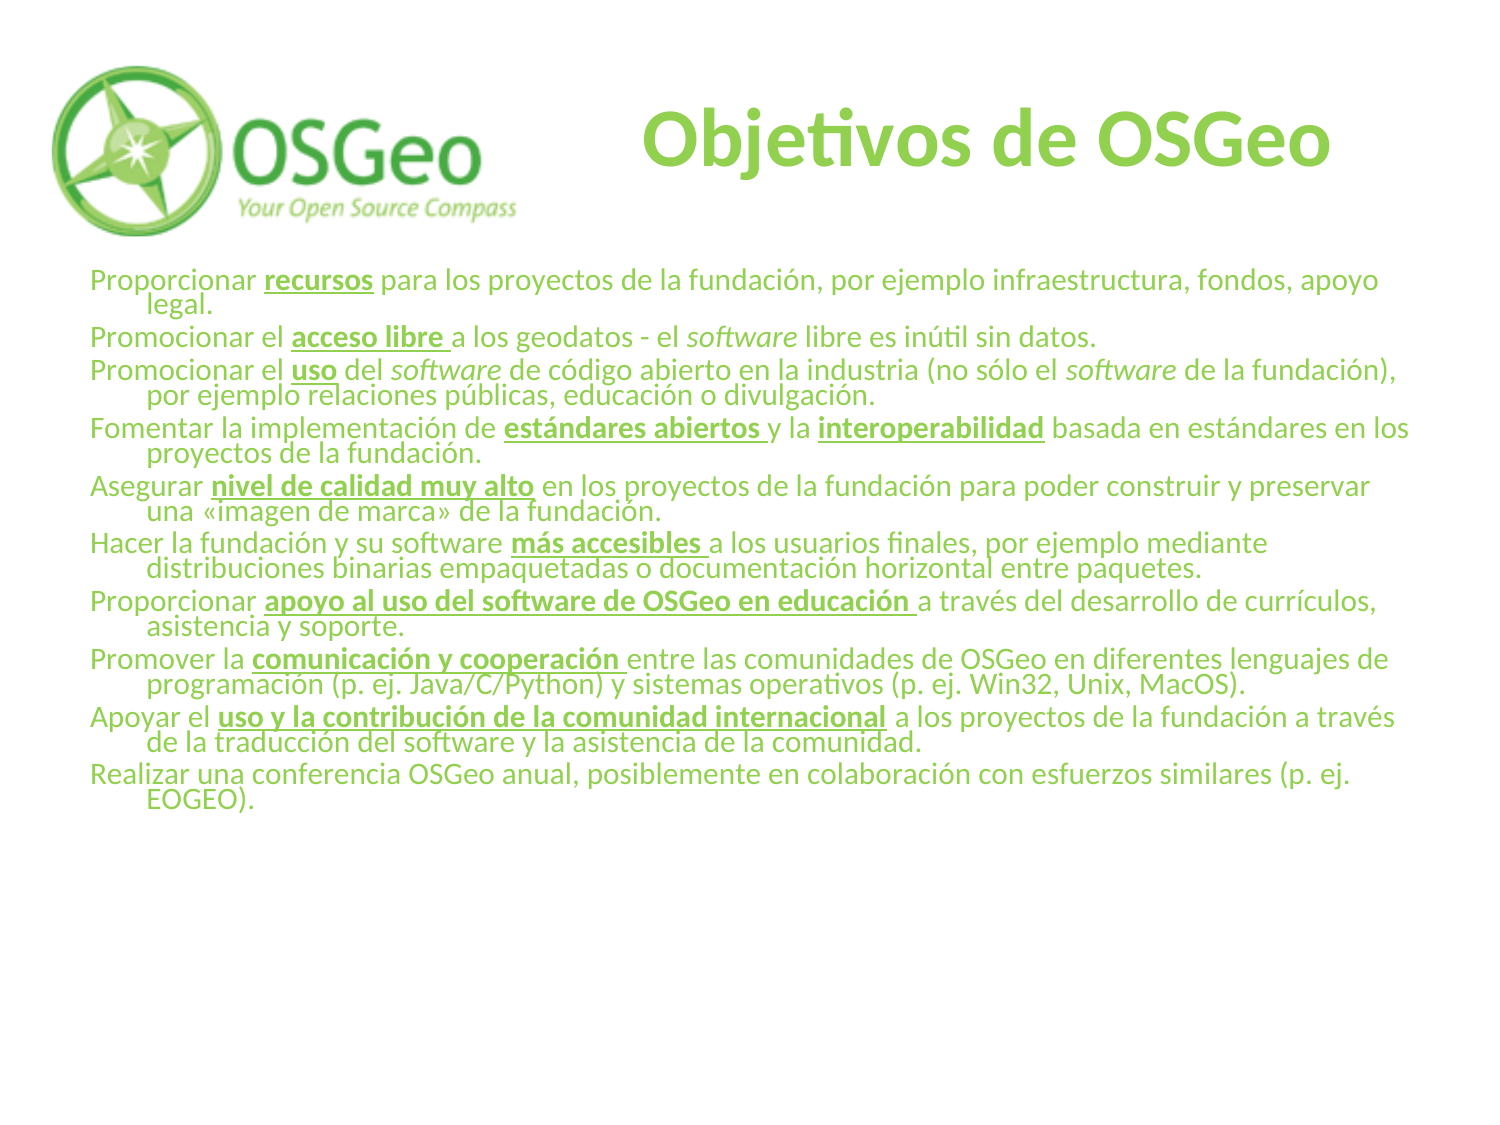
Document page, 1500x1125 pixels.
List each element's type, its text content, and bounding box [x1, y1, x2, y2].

list Proporcionar recursos para los proyectos de la fundación, por ejemplo infraestructura, fondos, apoyo legal. Promocionar el acceso libre a los geodatos - el software libre es inútil sin datos. Promocionar el uso del software de código abierto en la industria (no sólo el software de la fundación), por ejemplo relaciones públicas, educación o divulgación. Fomentar la implementación de estándares abiertos y la interoperabilidad basada en estándares en los proyectos de la fundación. Asegurar nivel de calidad muy alto en los proyectos de la fundación para poder construir y preservar una «imagen de marca» de la fundación. Hacer la fundación y su software más accesibles a los usuarios finales, por ejemplo mediante distribuciones binarias empaquetadas o documentación horizontal entre paquetes. Proporcionar apoyo al uso del software de OSGeo en educación a través del desarrollo de currículos, asistencia y soporte. Promover la comunicación y cooperación entre las comunidades de OSGeo en diferentes lenguajes de programación (p. ej. Java/C/Python) y sistemas operativos (p. ej. Win32, Unix, MacOS). Apoyar el uso y la contribución de la comunidad internacional a los proyectos de la fundación a través de la traducción del software y la asistencia de la comunidad. Realizar una conferencia OSGeo anual, posiblemente en colaboración con esfuerzos similares (p. ej. EOGEO). [75, 262, 1426, 1006]
title Objetivos de OSGeo [609, 80, 1367, 262]
picture [0, 35, 546, 279]
